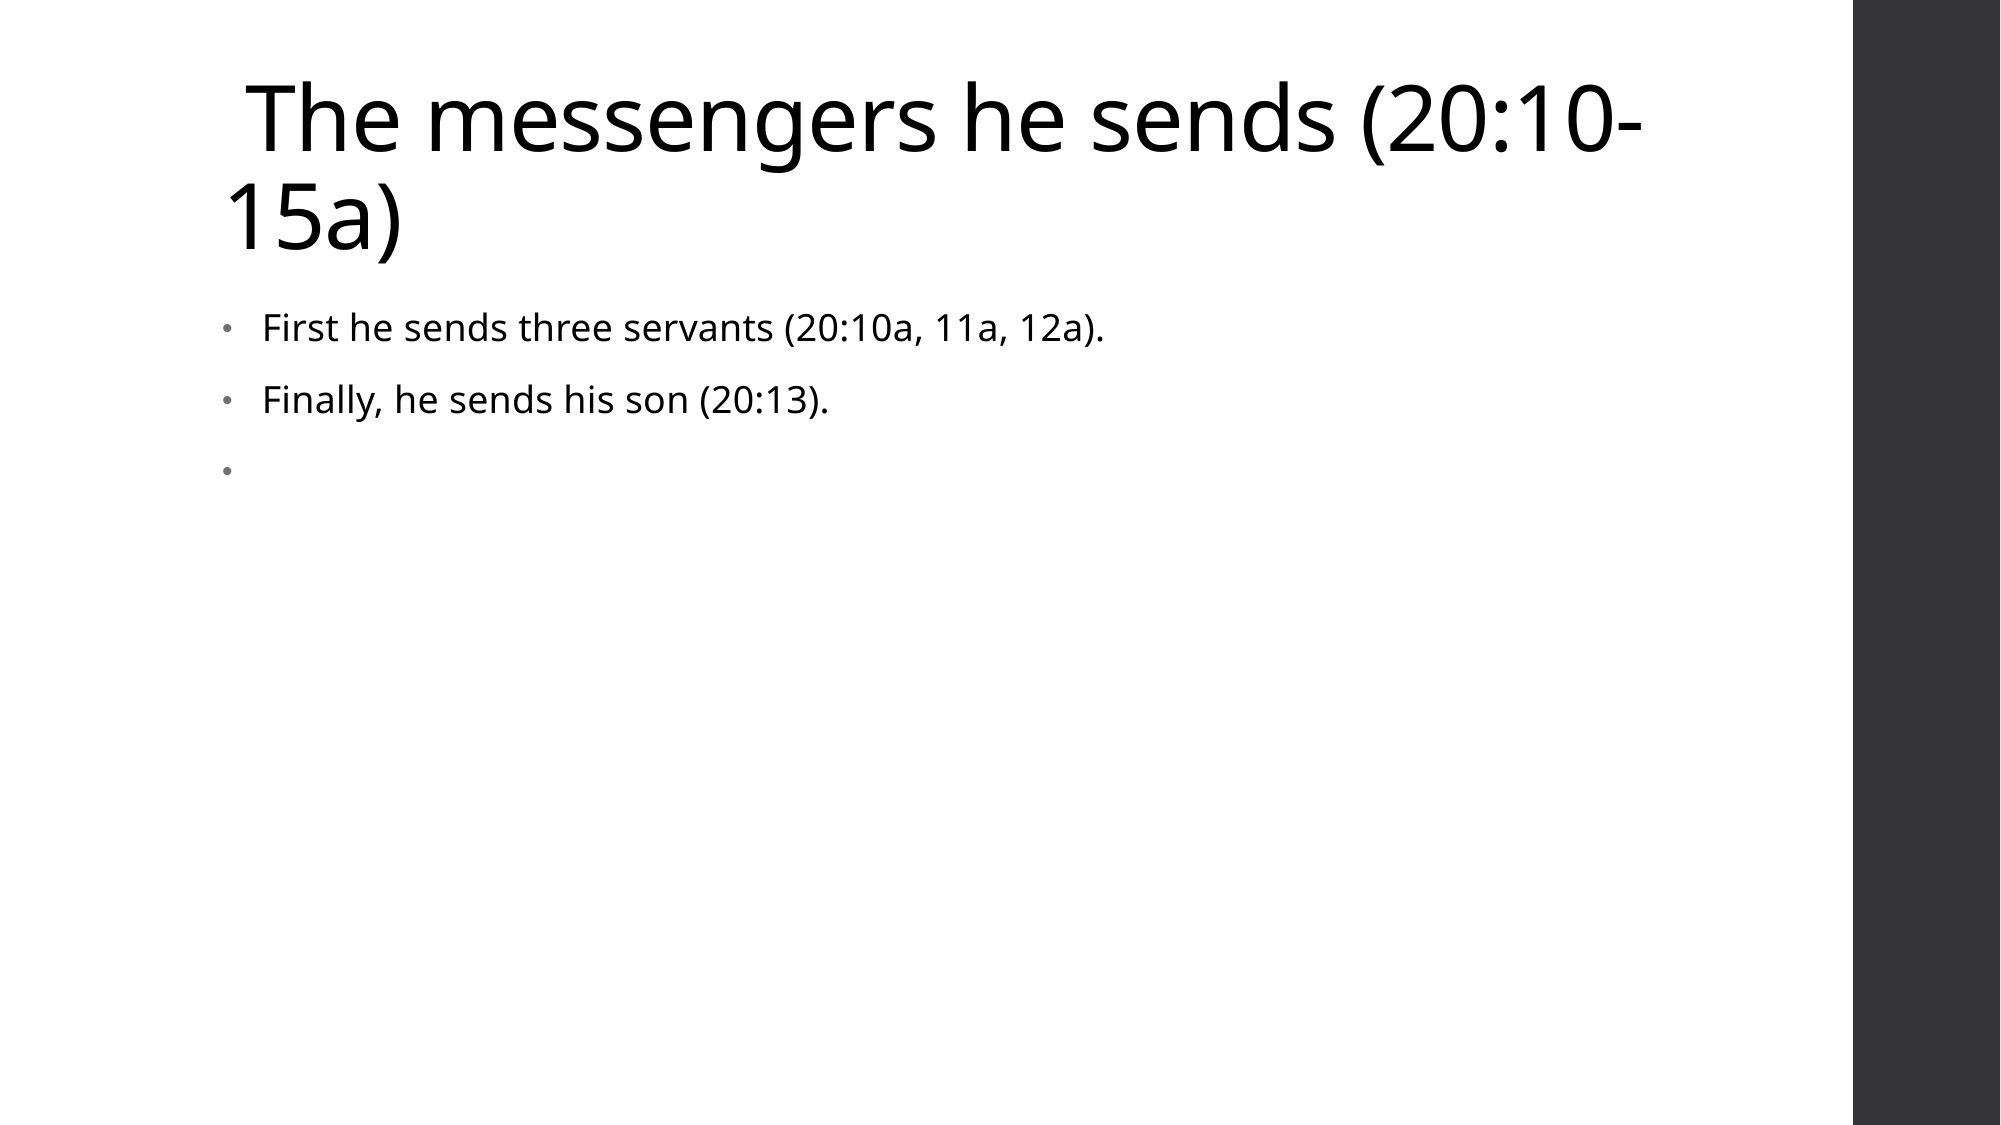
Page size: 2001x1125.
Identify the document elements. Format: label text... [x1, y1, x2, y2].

title The messengers he sends (20:10-15a) [206, 60, 1797, 278]
list First he sends three servants (20:10a, 11a, 12a). Finally, he sends his son (20:13). [206, 299, 1617, 1014]
